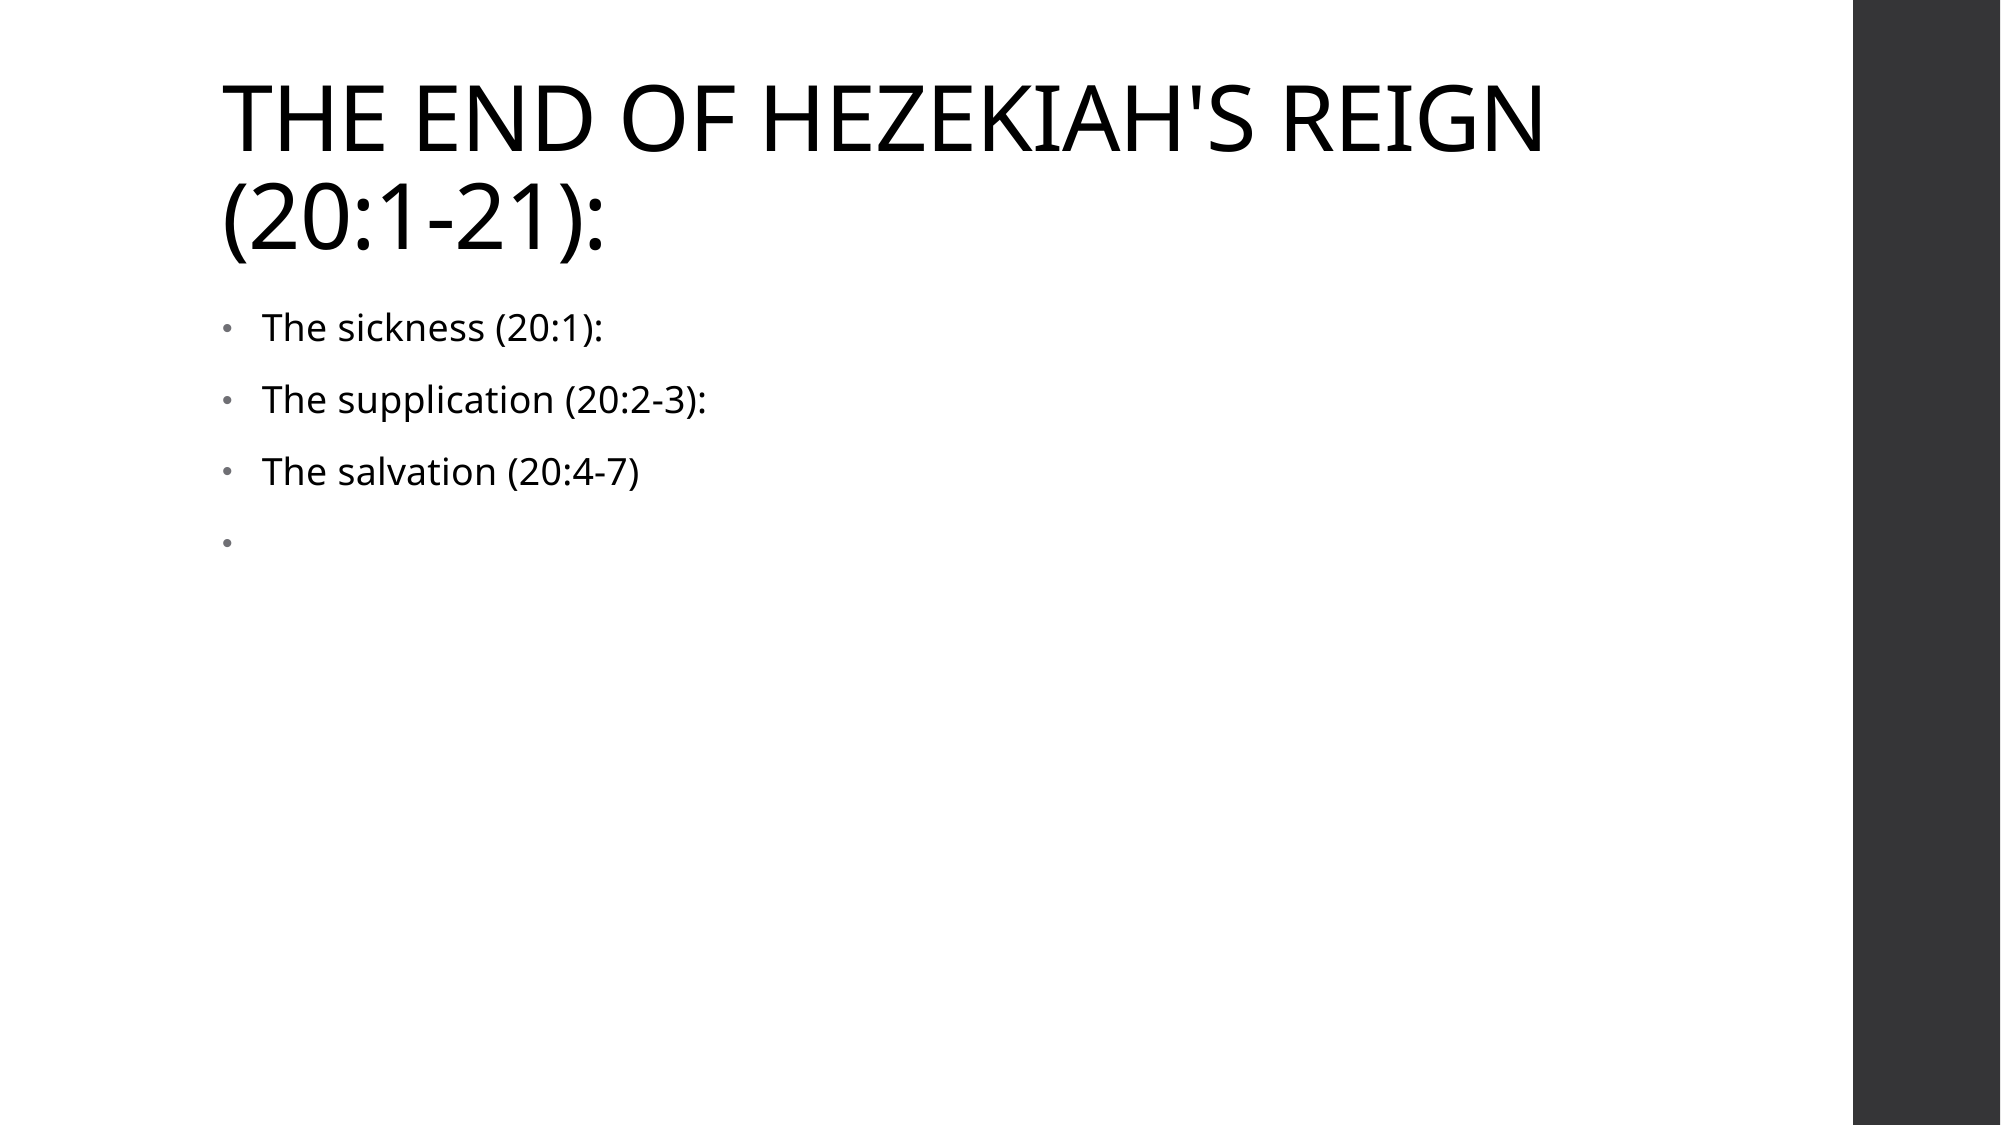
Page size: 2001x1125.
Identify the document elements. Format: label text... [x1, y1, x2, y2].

title THE END OF HEZEKIAH'S REIGN (20:1-21): [206, 60, 1797, 278]
list The sickness (20:1): The supplication (20:2-3): The salvation (20:4-7) [206, 299, 1617, 1014]
